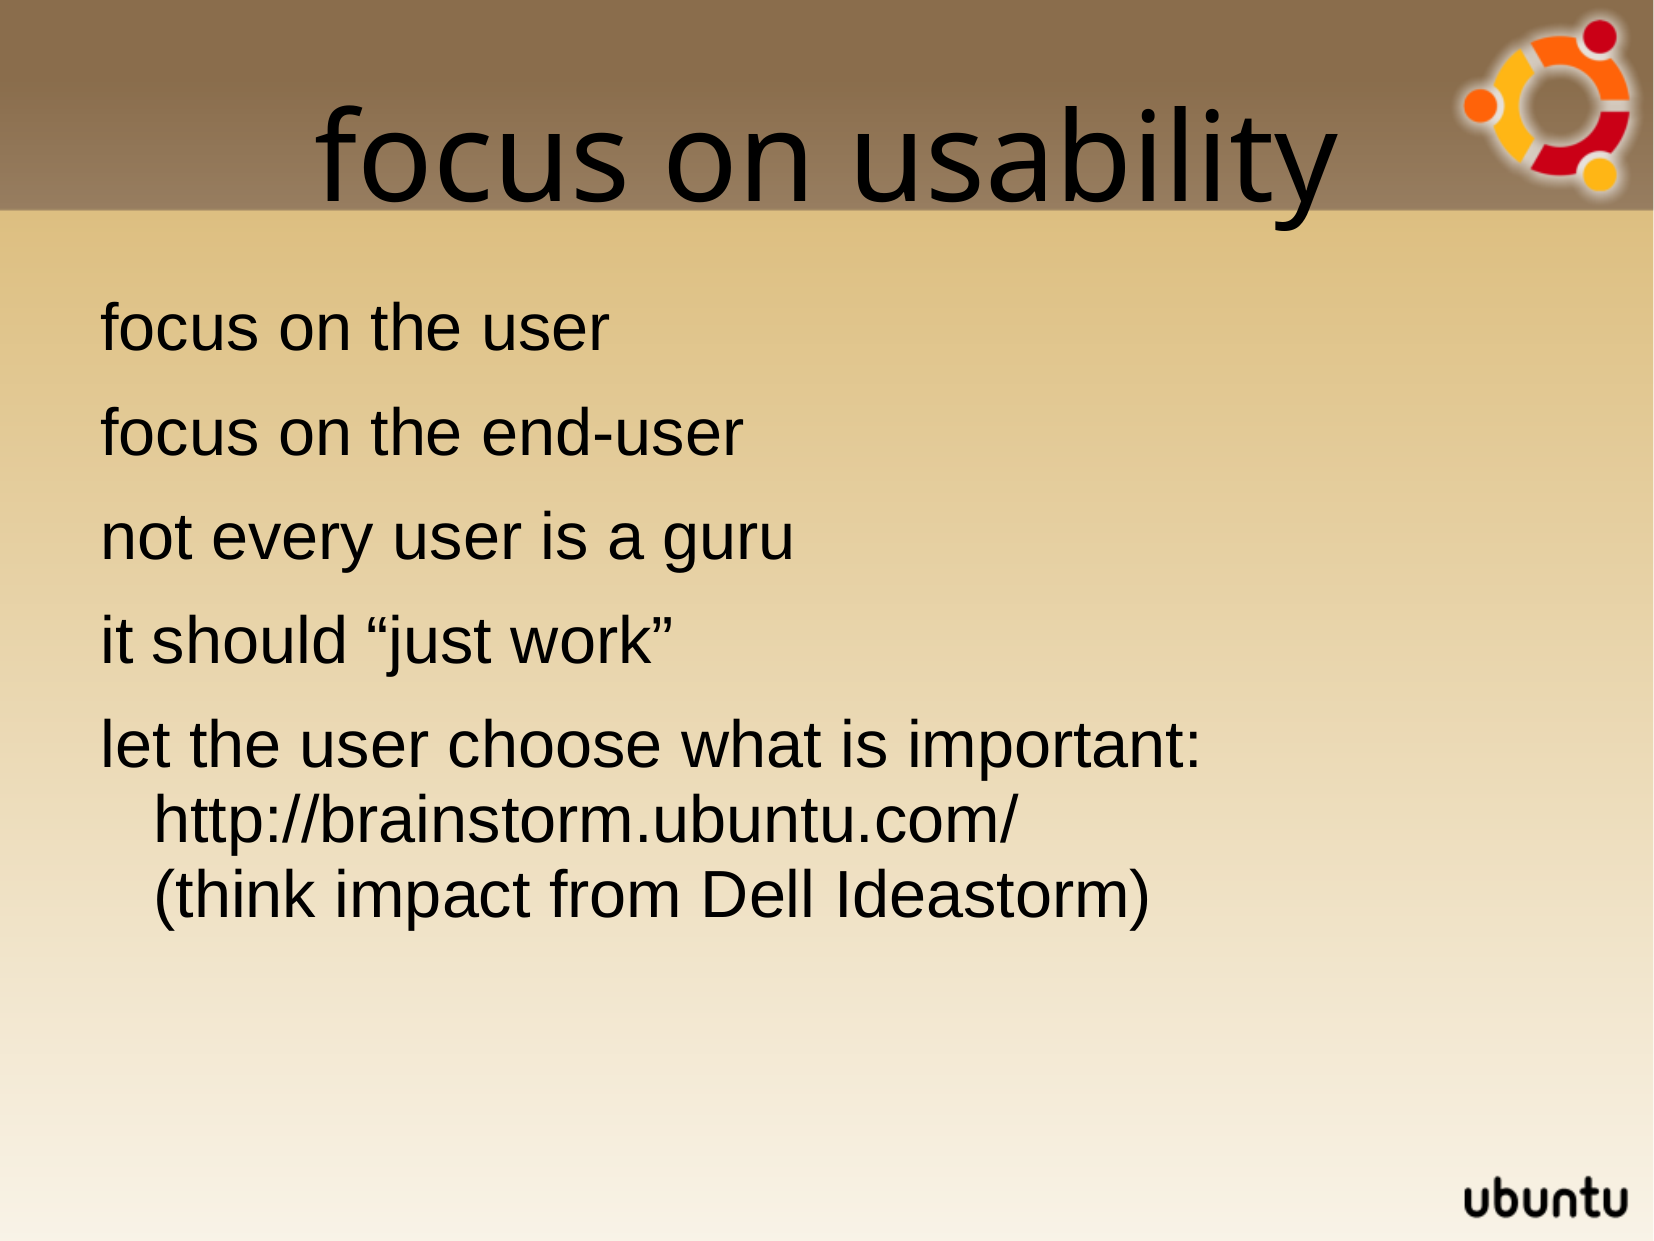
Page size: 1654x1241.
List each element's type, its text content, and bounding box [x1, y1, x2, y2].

list focus on the user focus on the end-user not every user is a guru it should “just work” let the user choose what is important: http://brainstorm.ubuntu.com/ (think impact from Dell Ideastorm) [82, 290, 1571, 1104]
title focus on usability [82, 49, 1571, 257]
picture [0, 0, 1654, 1241]
